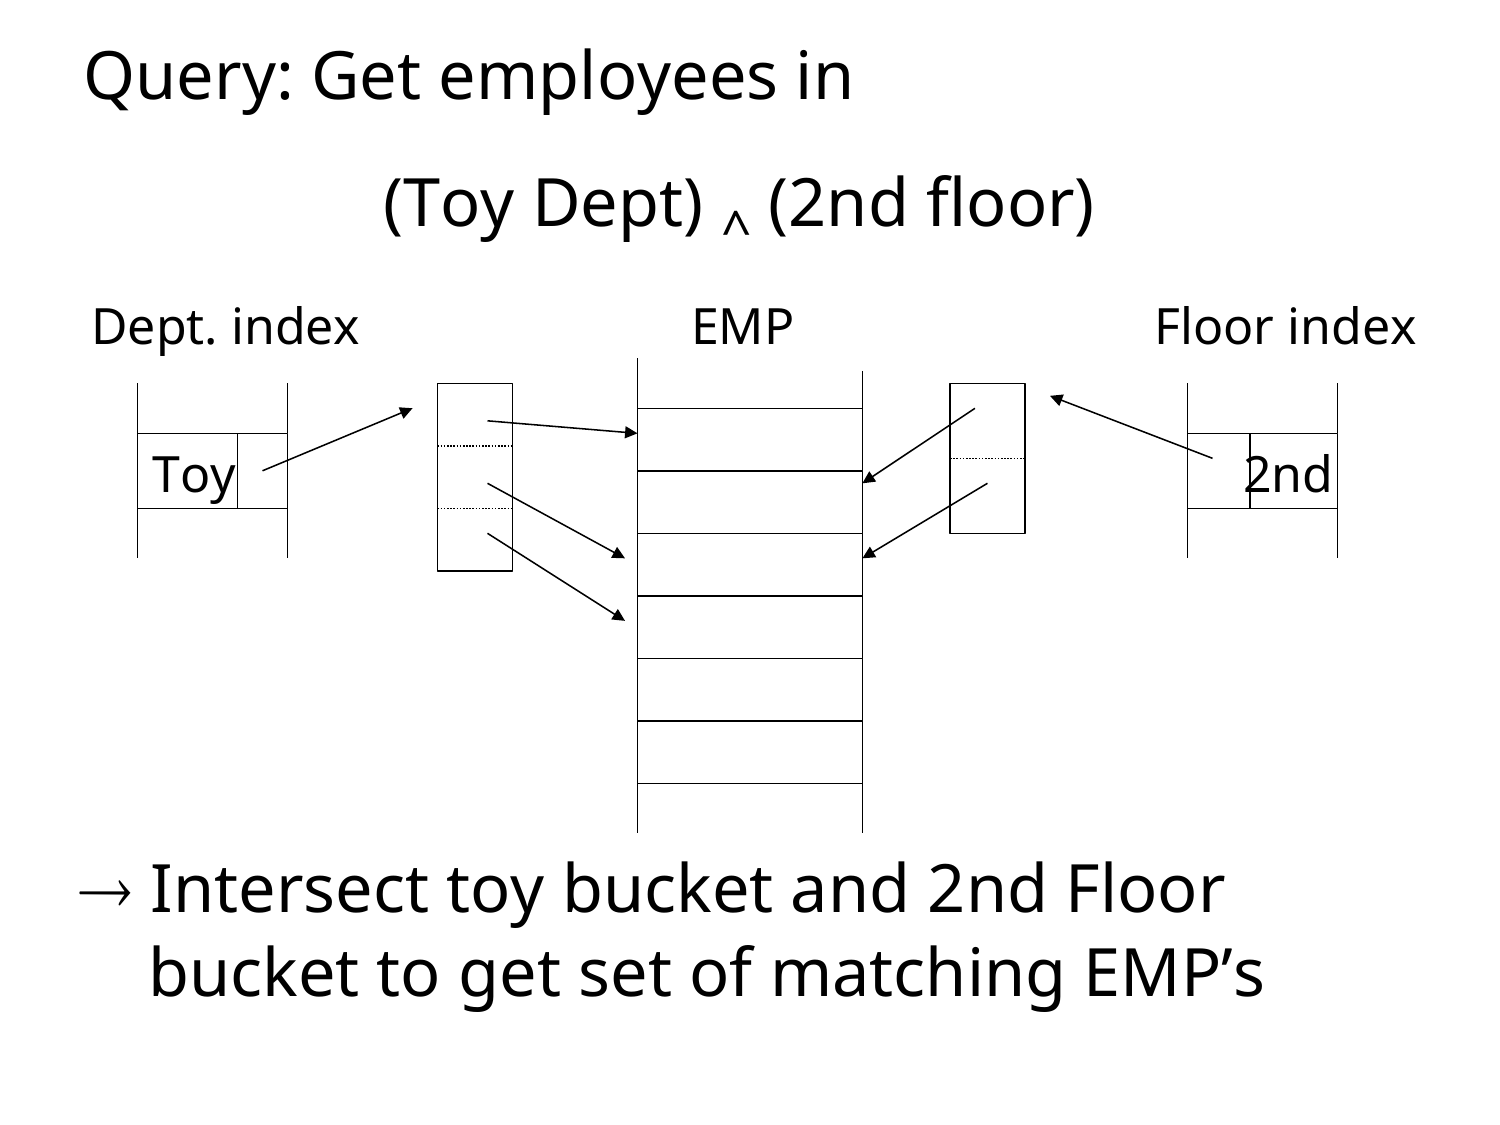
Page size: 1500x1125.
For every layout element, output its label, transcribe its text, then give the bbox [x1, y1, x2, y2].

text_box Dept. index EMP Floor index [76, 285, 1416, 361]
text_box 2nd [1187, 433, 1338, 509]
text_box [637, 408, 863, 784]
text_box Toy [137, 433, 288, 509]
text_box [950, 383, 1026, 534]
title  Intersect toy bucket and 2nd Floor bucket to get set of matching EMP’s [64, 806, 1428, 1053]
text_box 2nd [1251, 460, 1263, 482]
title Query: Get employees in (Toy Dept) ^ (2nd floor) [68, 32, 1344, 255]
text_box [437, 383, 513, 571]
